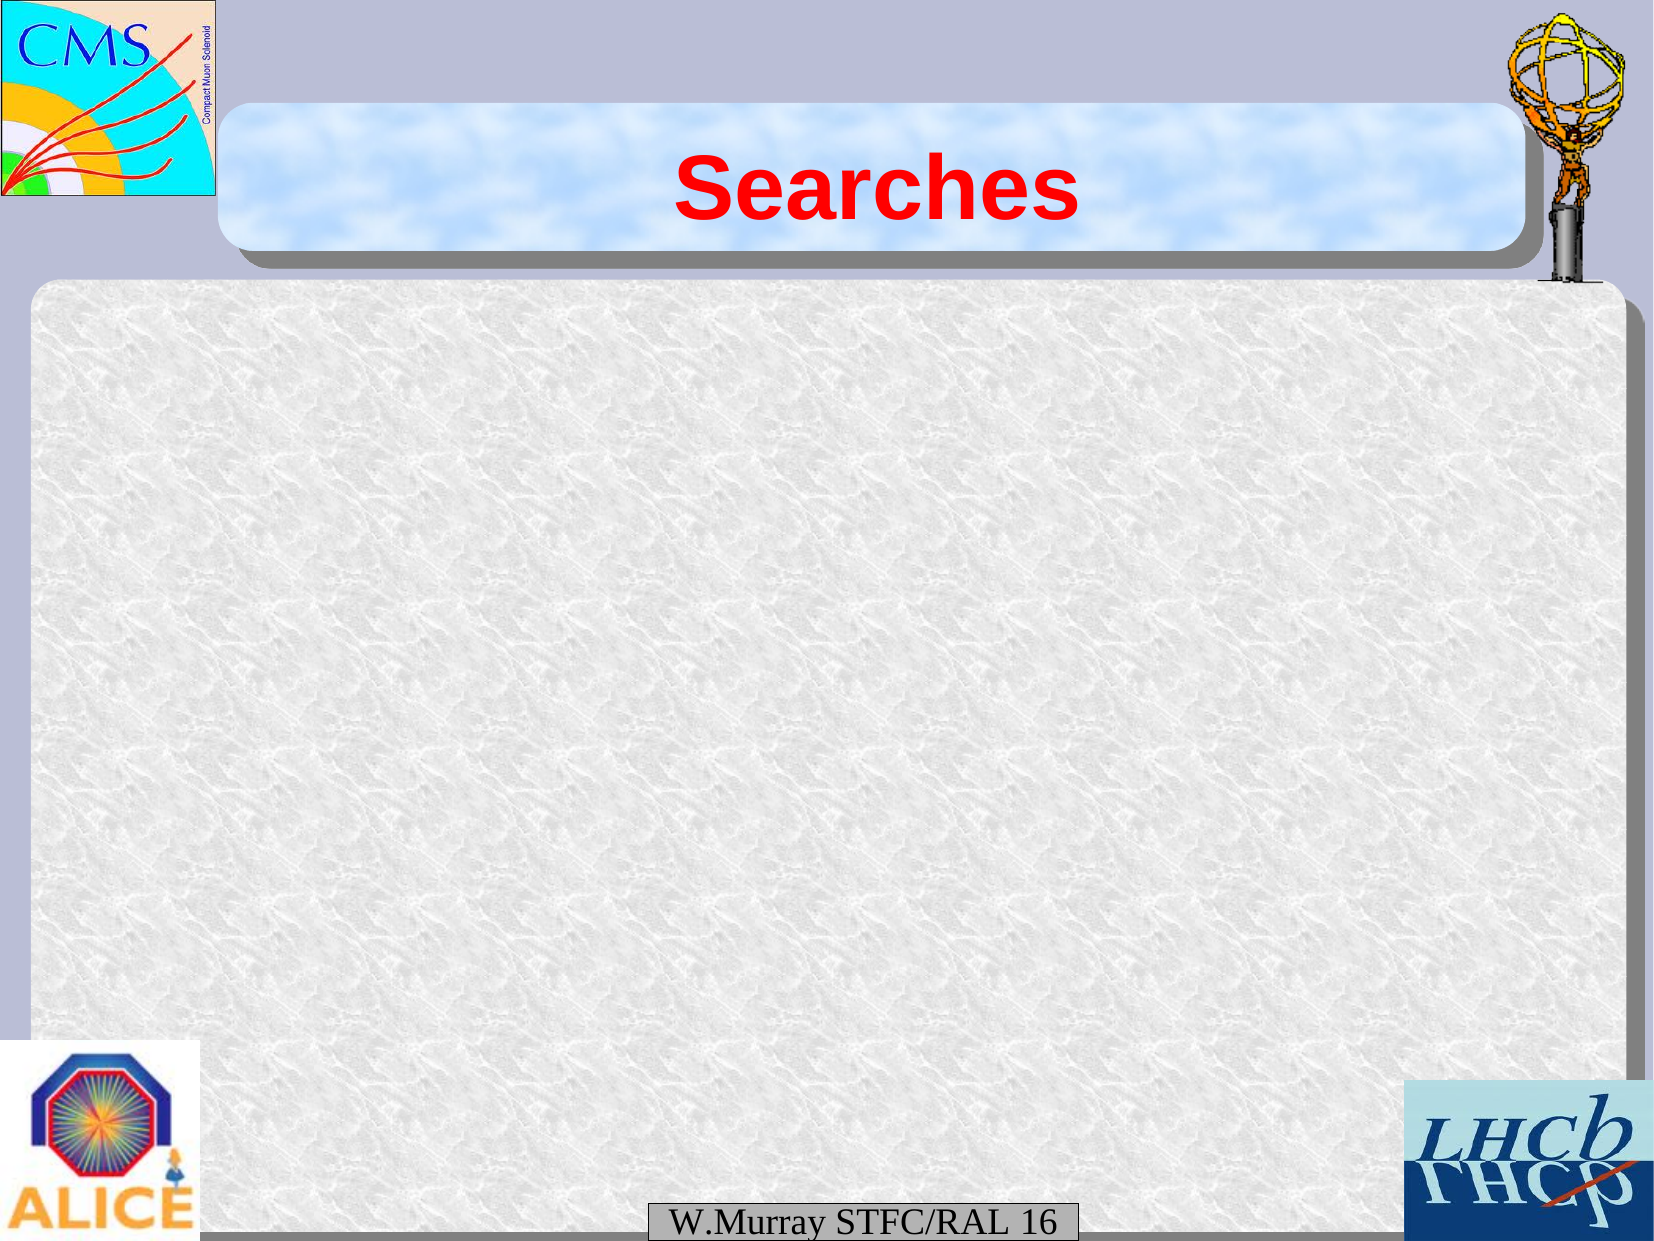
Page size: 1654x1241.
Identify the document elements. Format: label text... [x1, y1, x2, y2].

title Searches [244, 112, 1512, 263]
picture [0, 0, 216, 196]
picture [0, 0, 1654, 1241]
